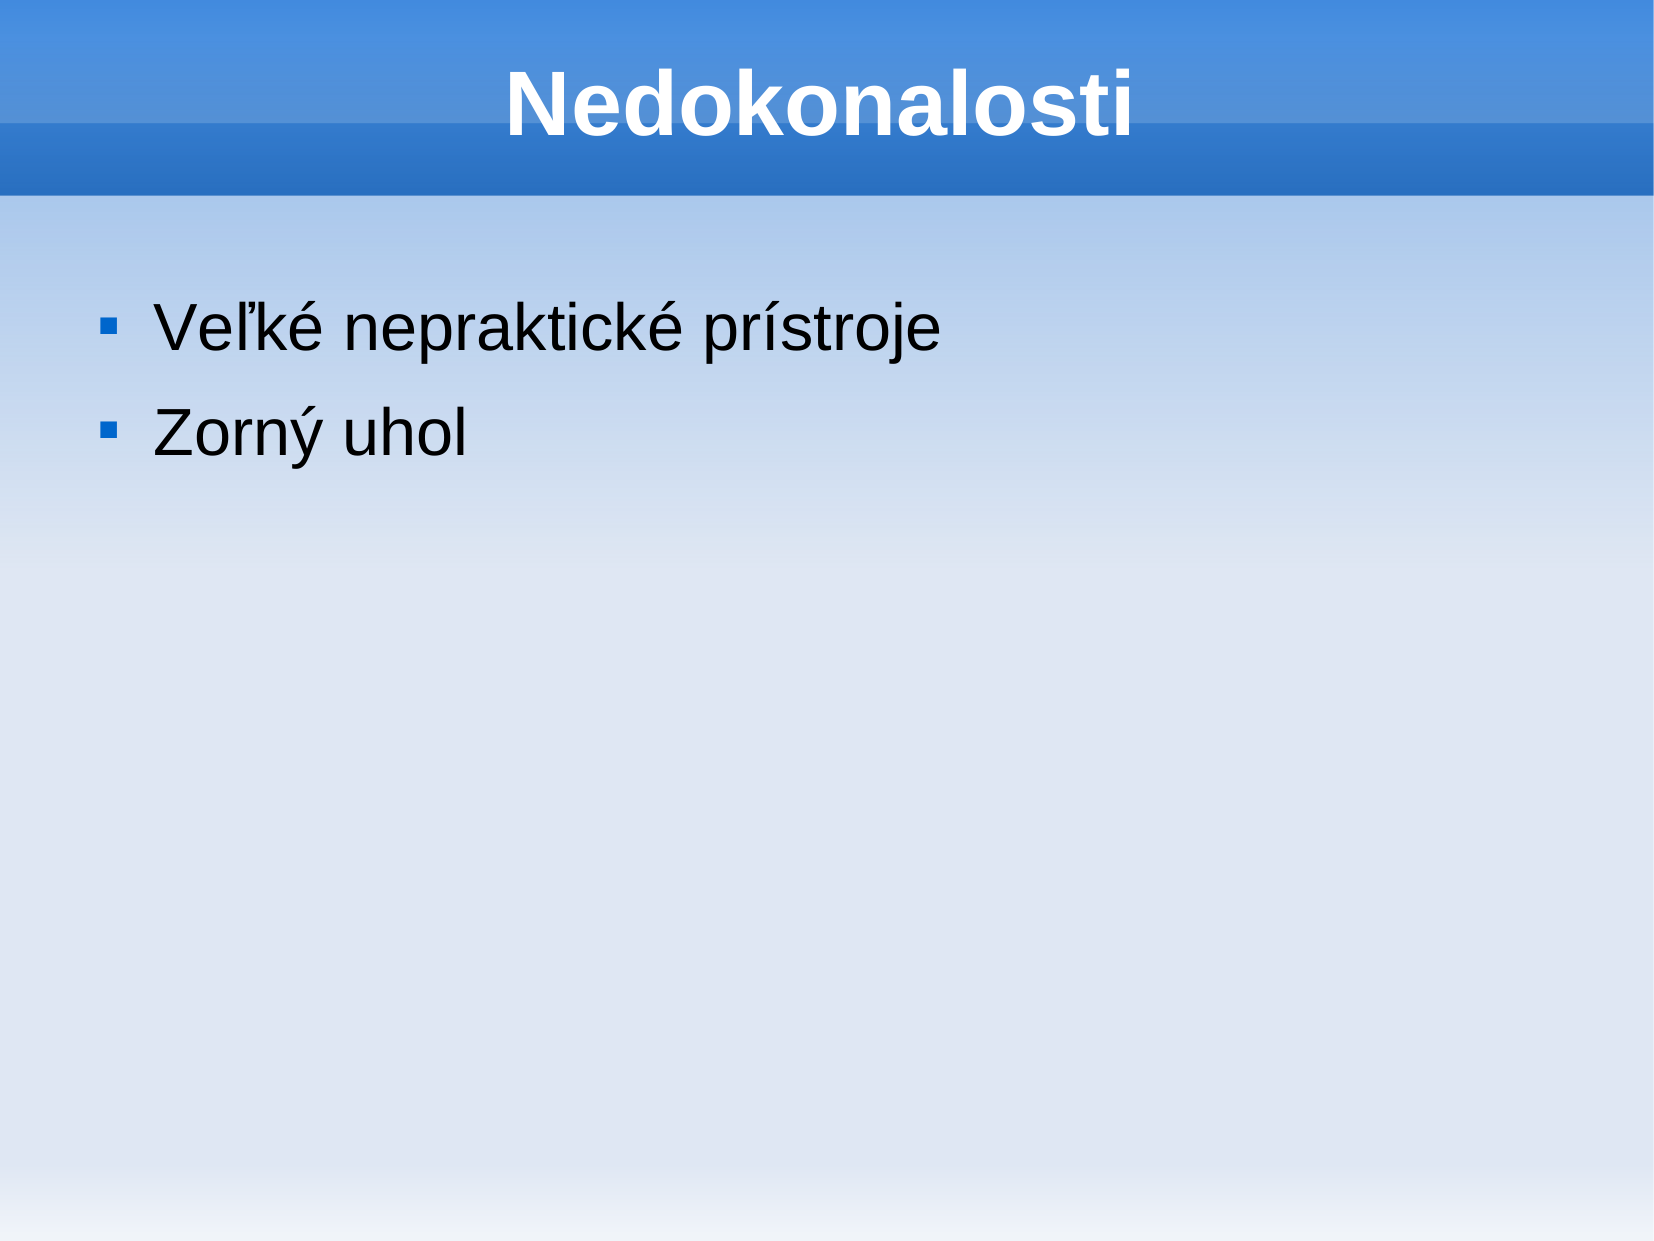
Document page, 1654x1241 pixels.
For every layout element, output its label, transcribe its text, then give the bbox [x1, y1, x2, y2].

list Veľké nepraktické prístroje Zorný uhol [82, 290, 1571, 1094]
picture [0, 0, 1654, 1241]
title Nedokonalosti [76, 7, 1565, 200]
